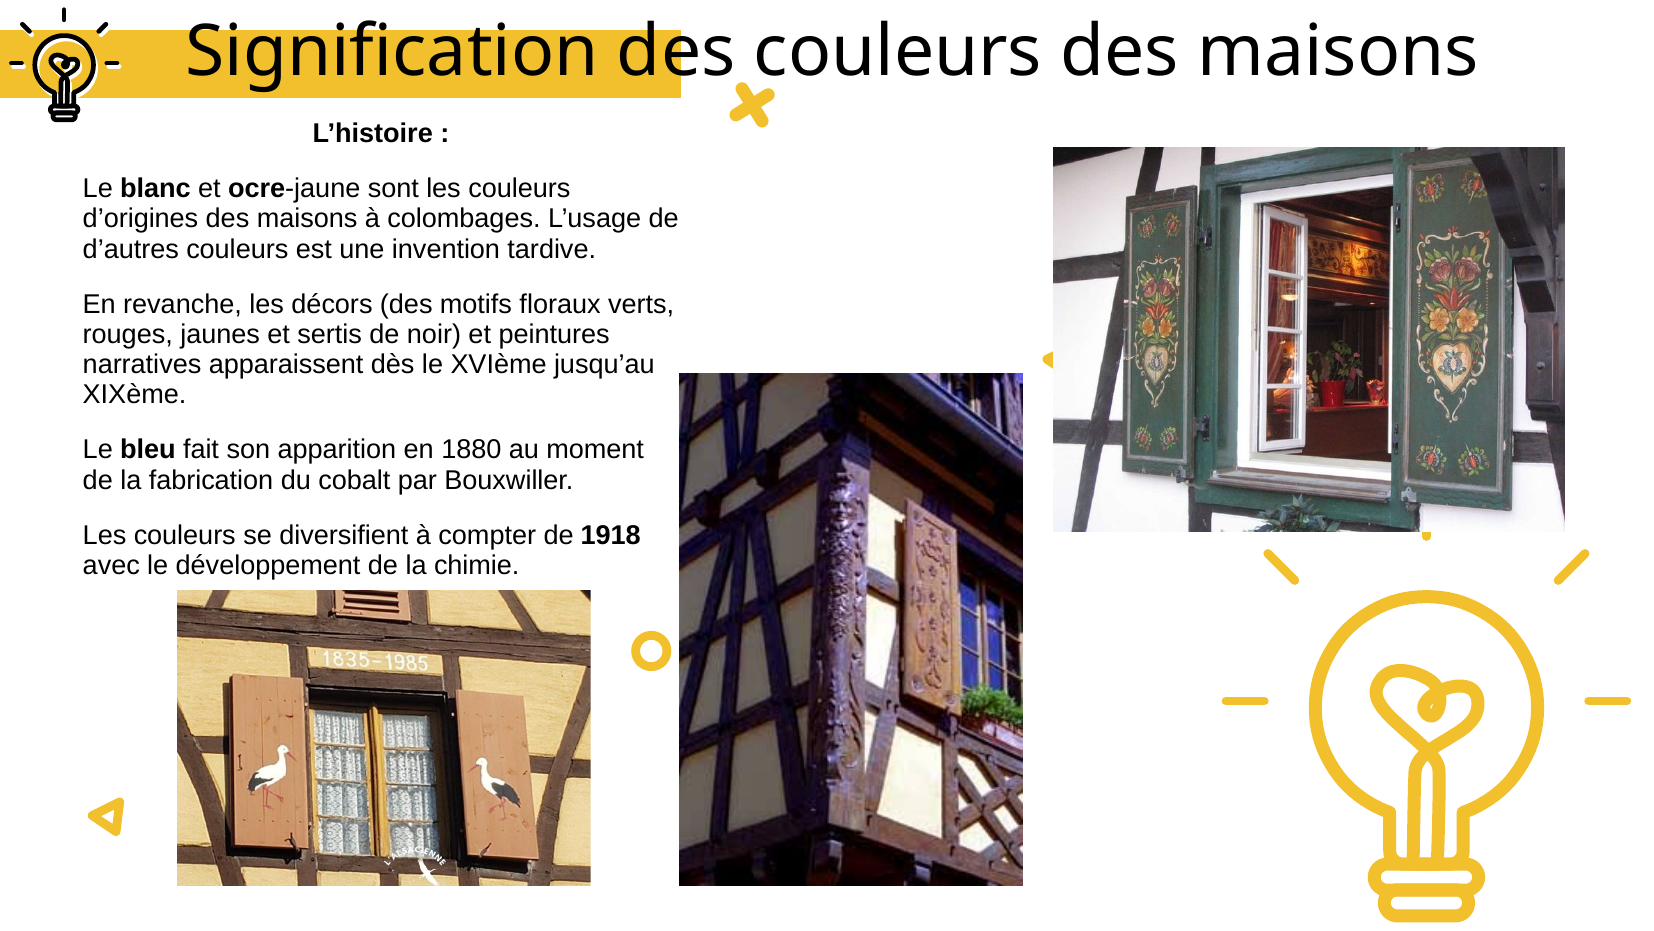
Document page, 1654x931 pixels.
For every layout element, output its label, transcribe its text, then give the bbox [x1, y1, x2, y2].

picture [679, 373, 1023, 886]
title Signification des couleurs des maisons [88, 0, 1577, 126]
picture [1053, 147, 1565, 532]
picture [177, 590, 591, 886]
list L’histoire : Le blanc et ocre-jaune sont les couleurs d’origines des maisons à colombages. L’usage de d’autres couleurs est une invention tardive. En revanche, les décors (des motifs floraux verts, rouges, jaunes et sertis de noir) et peintures narratives apparaissent dès le XVIème jusqu’au XIXème. Le bleu fait son apparition en 1880 au moment de la fabrication du cobalt par Bouxwiller. Les couleurs se diversifient à compter de 1918 avec le développement de la chimie. [82, 118, 680, 703]
